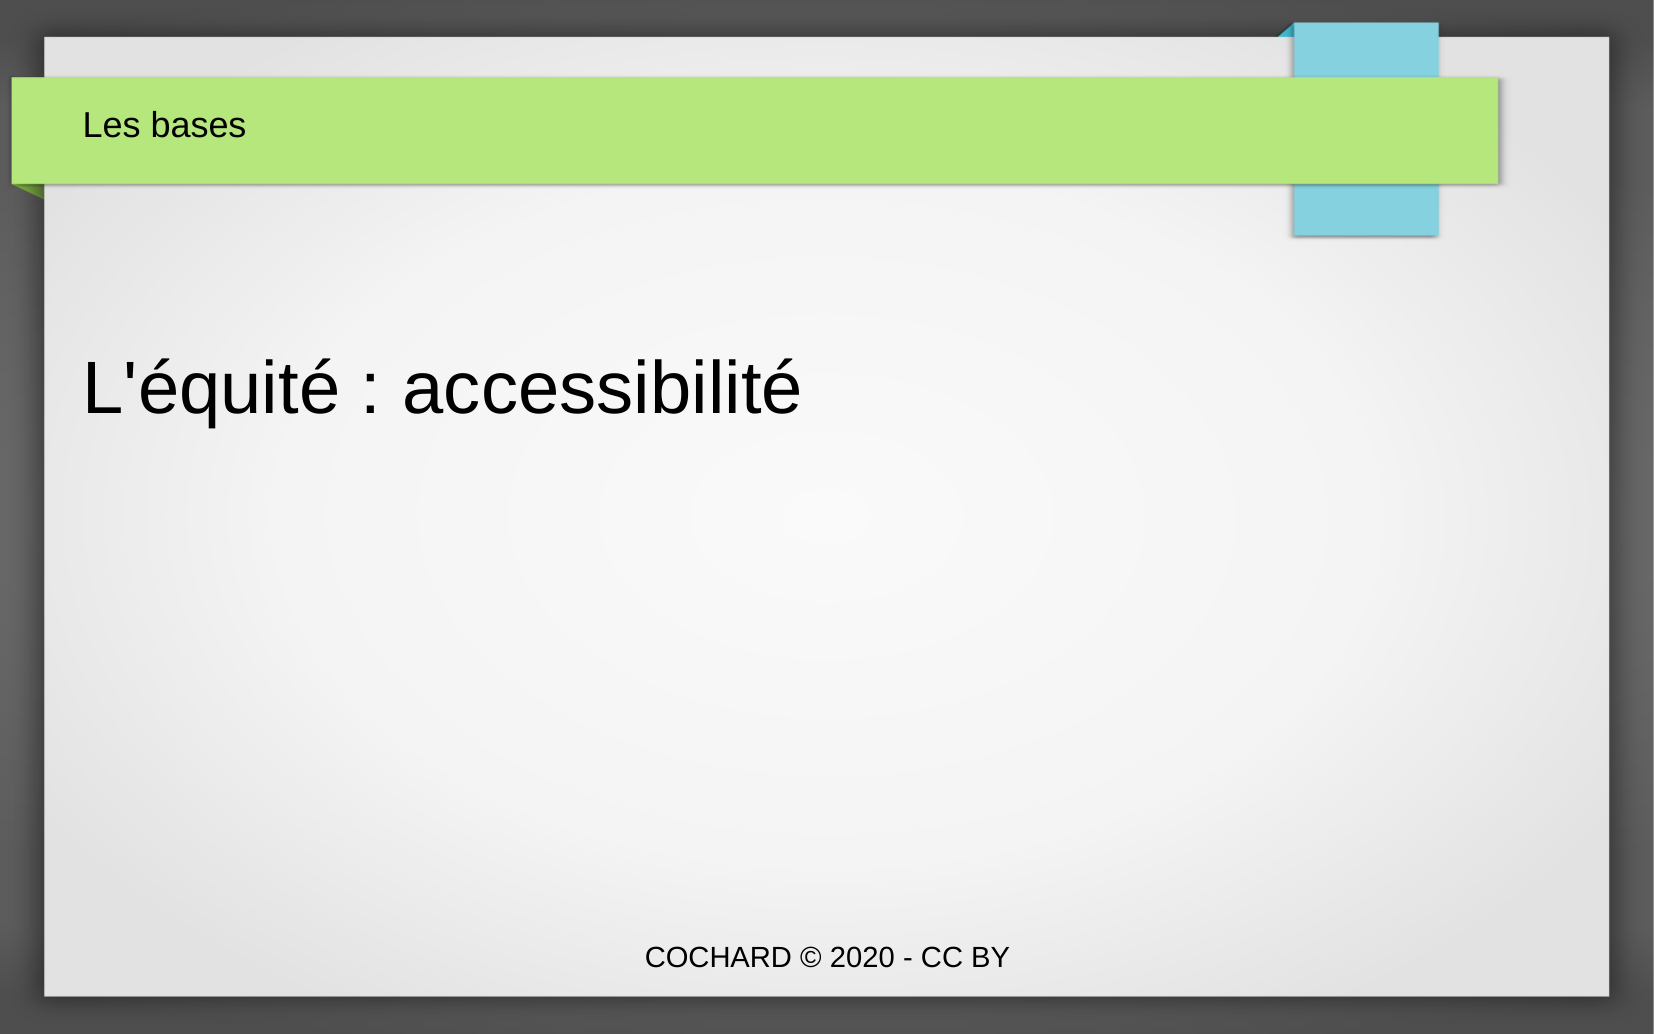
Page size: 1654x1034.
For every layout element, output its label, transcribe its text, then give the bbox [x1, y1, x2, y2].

picture [0, 0, 1654, 1034]
list L'équité : accessibilité [82, 249, 1571, 849]
title Les bases [82, 39, 1235, 210]
